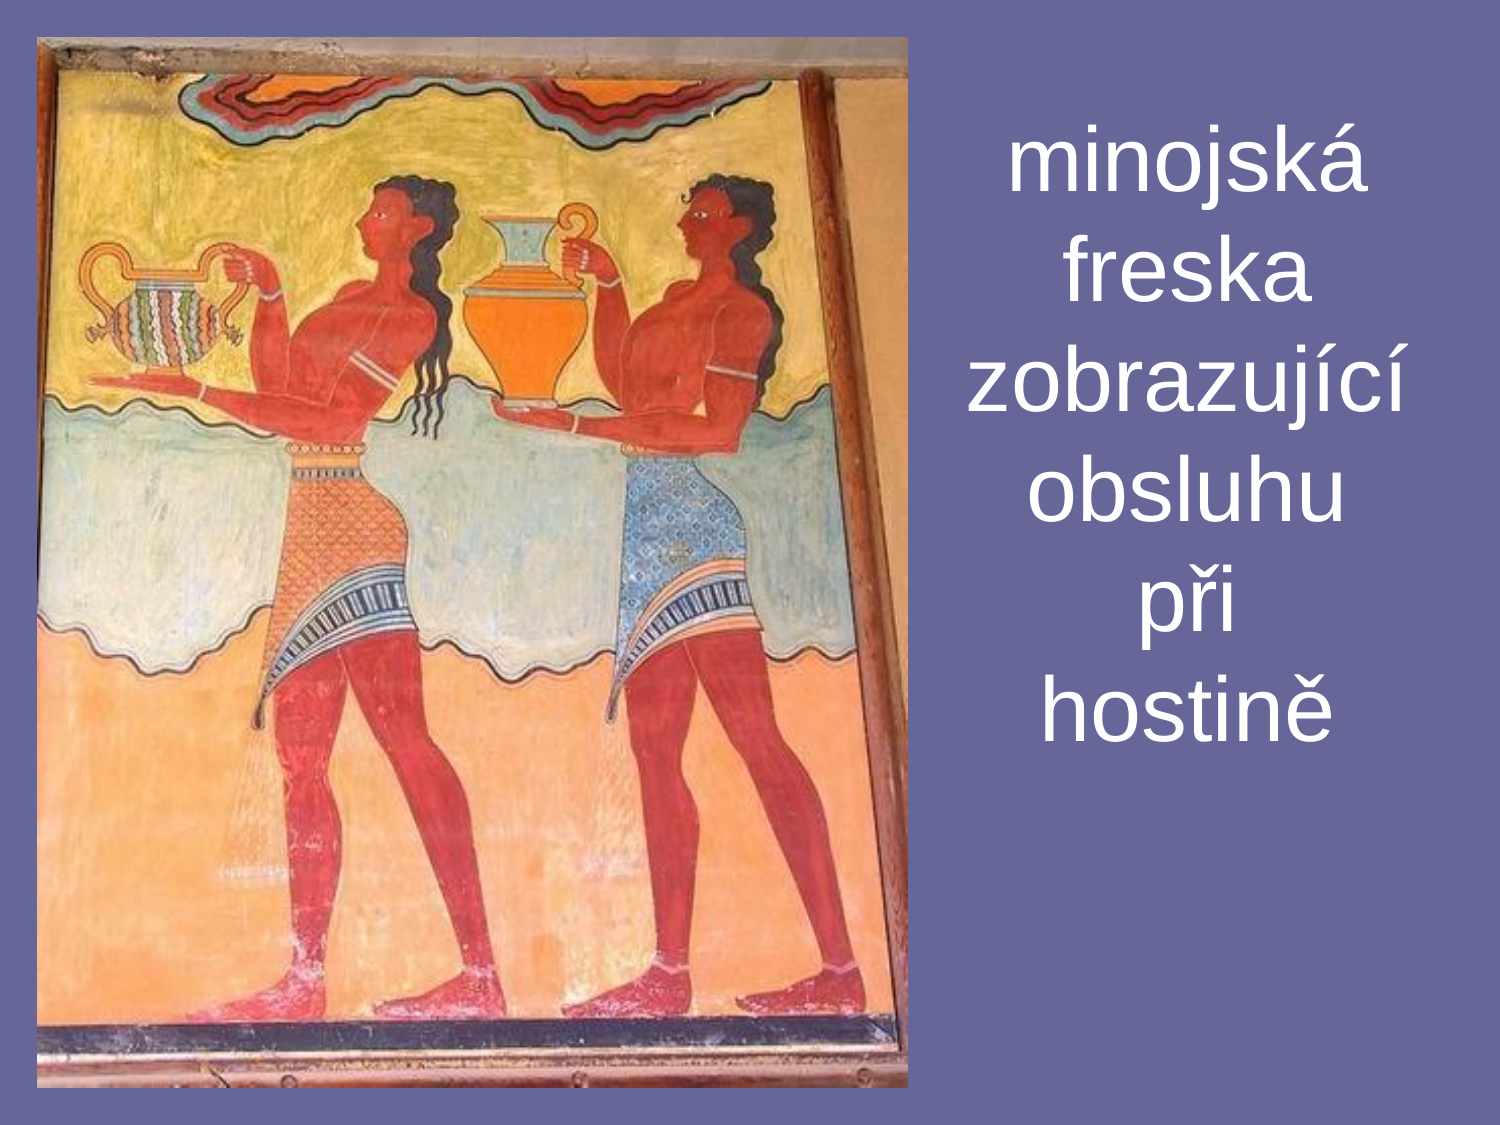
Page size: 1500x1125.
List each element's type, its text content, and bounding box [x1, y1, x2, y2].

picture [37, 37, 908, 1088]
title minojská freska zobrazující obsluhu při hostině [937, 45, 1438, 925]
